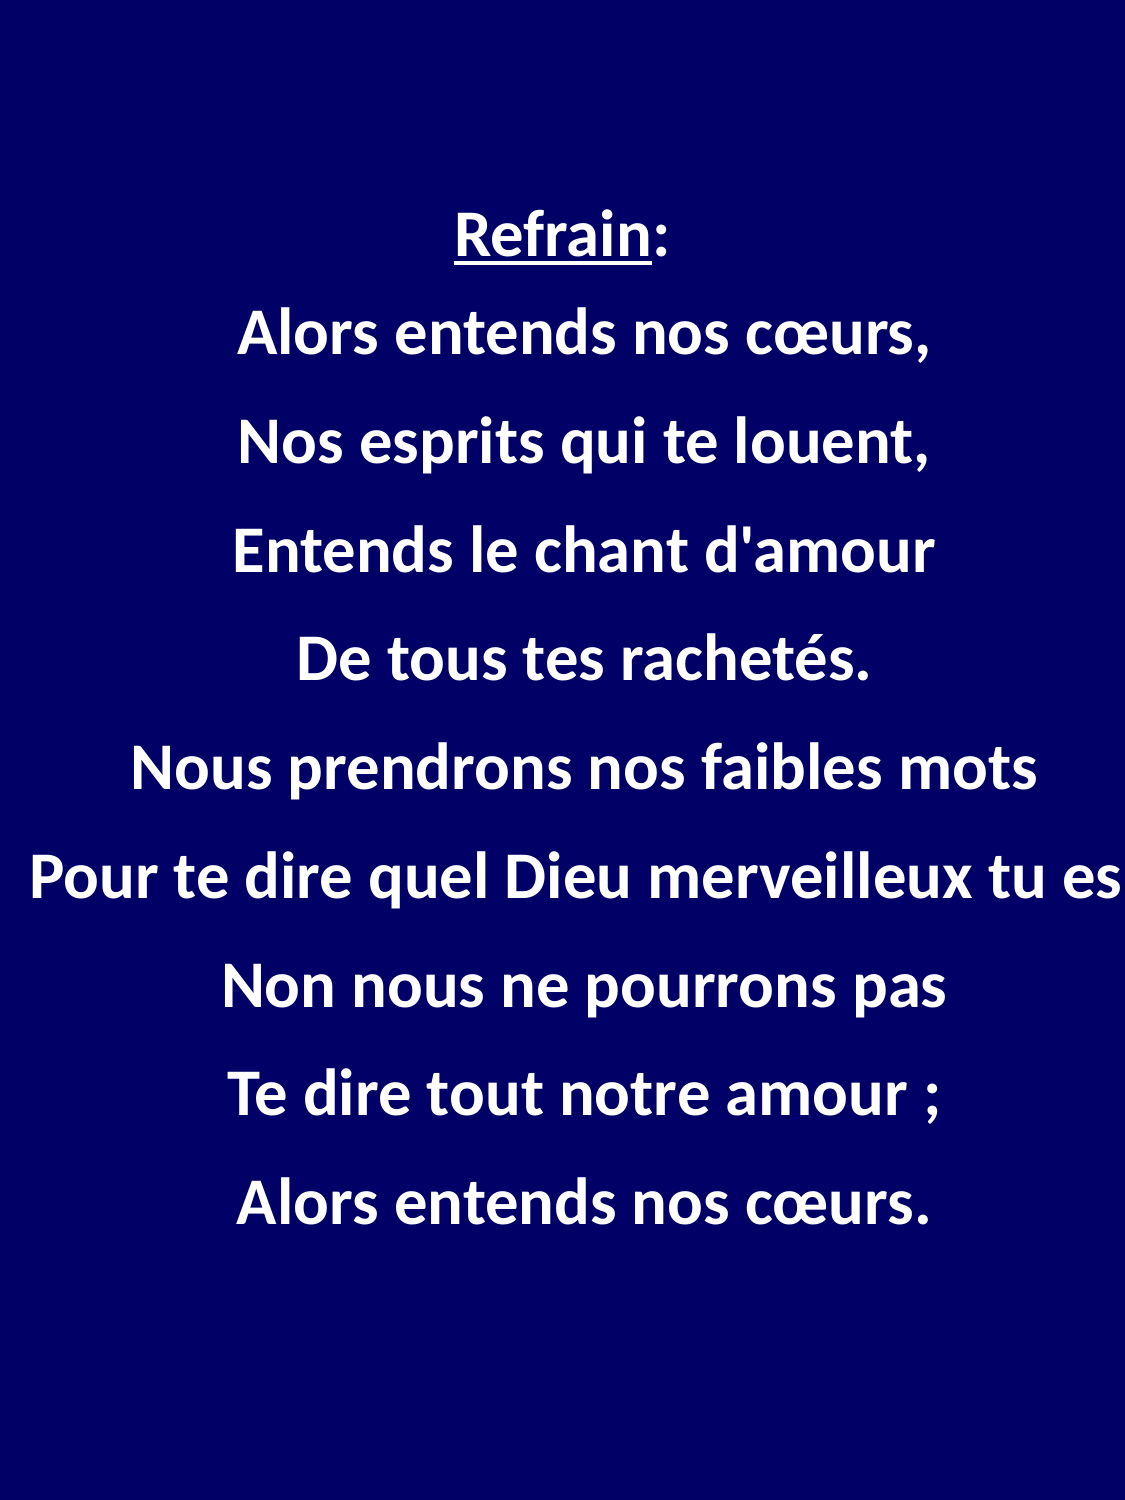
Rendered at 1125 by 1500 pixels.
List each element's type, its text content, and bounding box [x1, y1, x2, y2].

text_box Refrain: Alors entends nos cœurs, Nos esprits qui te louent, Entends le chant d'amour De tous tes rachetés. Nous prendrons nos faibles mots Pour te dire quel Dieu merveilleux tu es, Non nous ne pourrons pas Te dire tout notre amour ; Alors entends nos cœurs. [0, 0, 1125, 1427]
